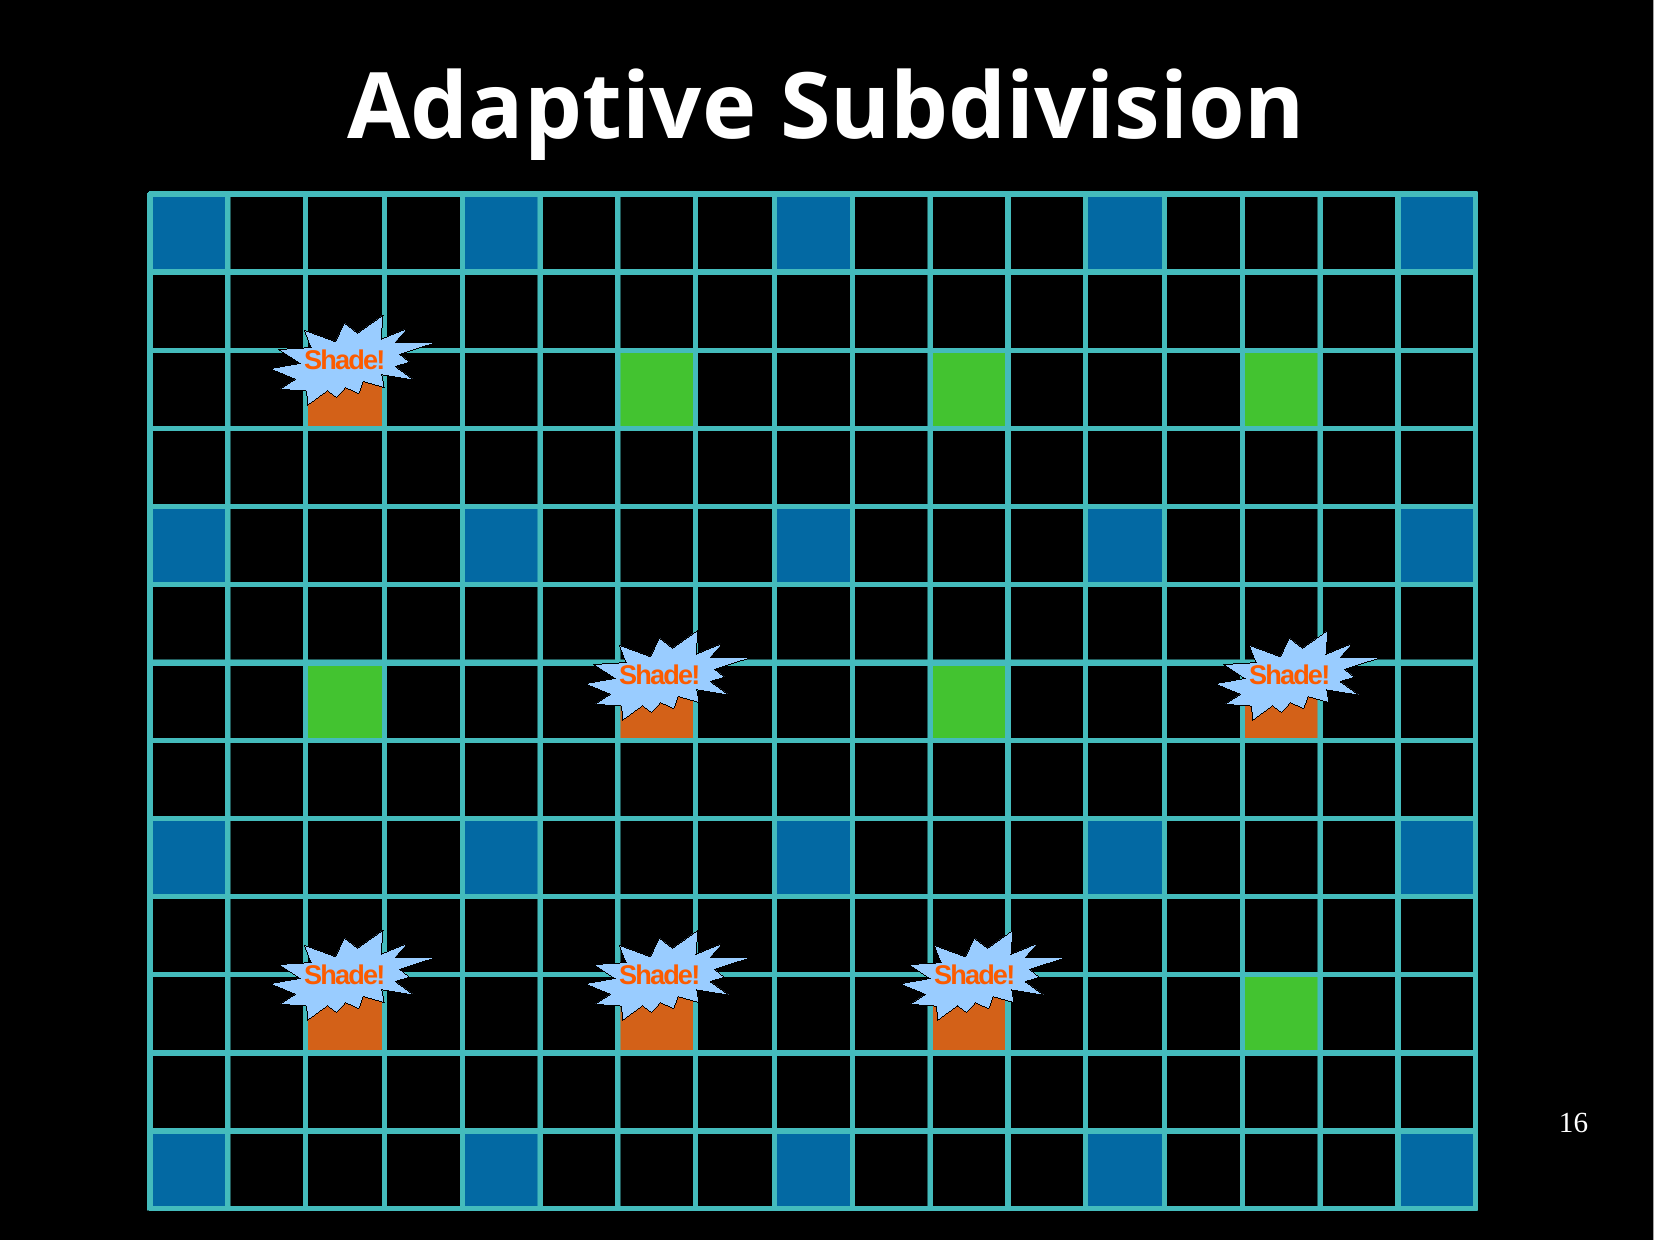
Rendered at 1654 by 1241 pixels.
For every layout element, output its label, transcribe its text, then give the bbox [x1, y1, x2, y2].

picture [147, 191, 1478, 1211]
title Adaptive Subdivision [0, 0, 1654, 207]
text_box Shade! [270, 315, 436, 406]
text_box Shade! [900, 930, 1066, 1021]
text_box Shade! [1215, 630, 1381, 721]
text_box Shade! [270, 930, 436, 1021]
text_box Shade! [585, 930, 751, 1021]
text_box Shade! [585, 630, 751, 721]
